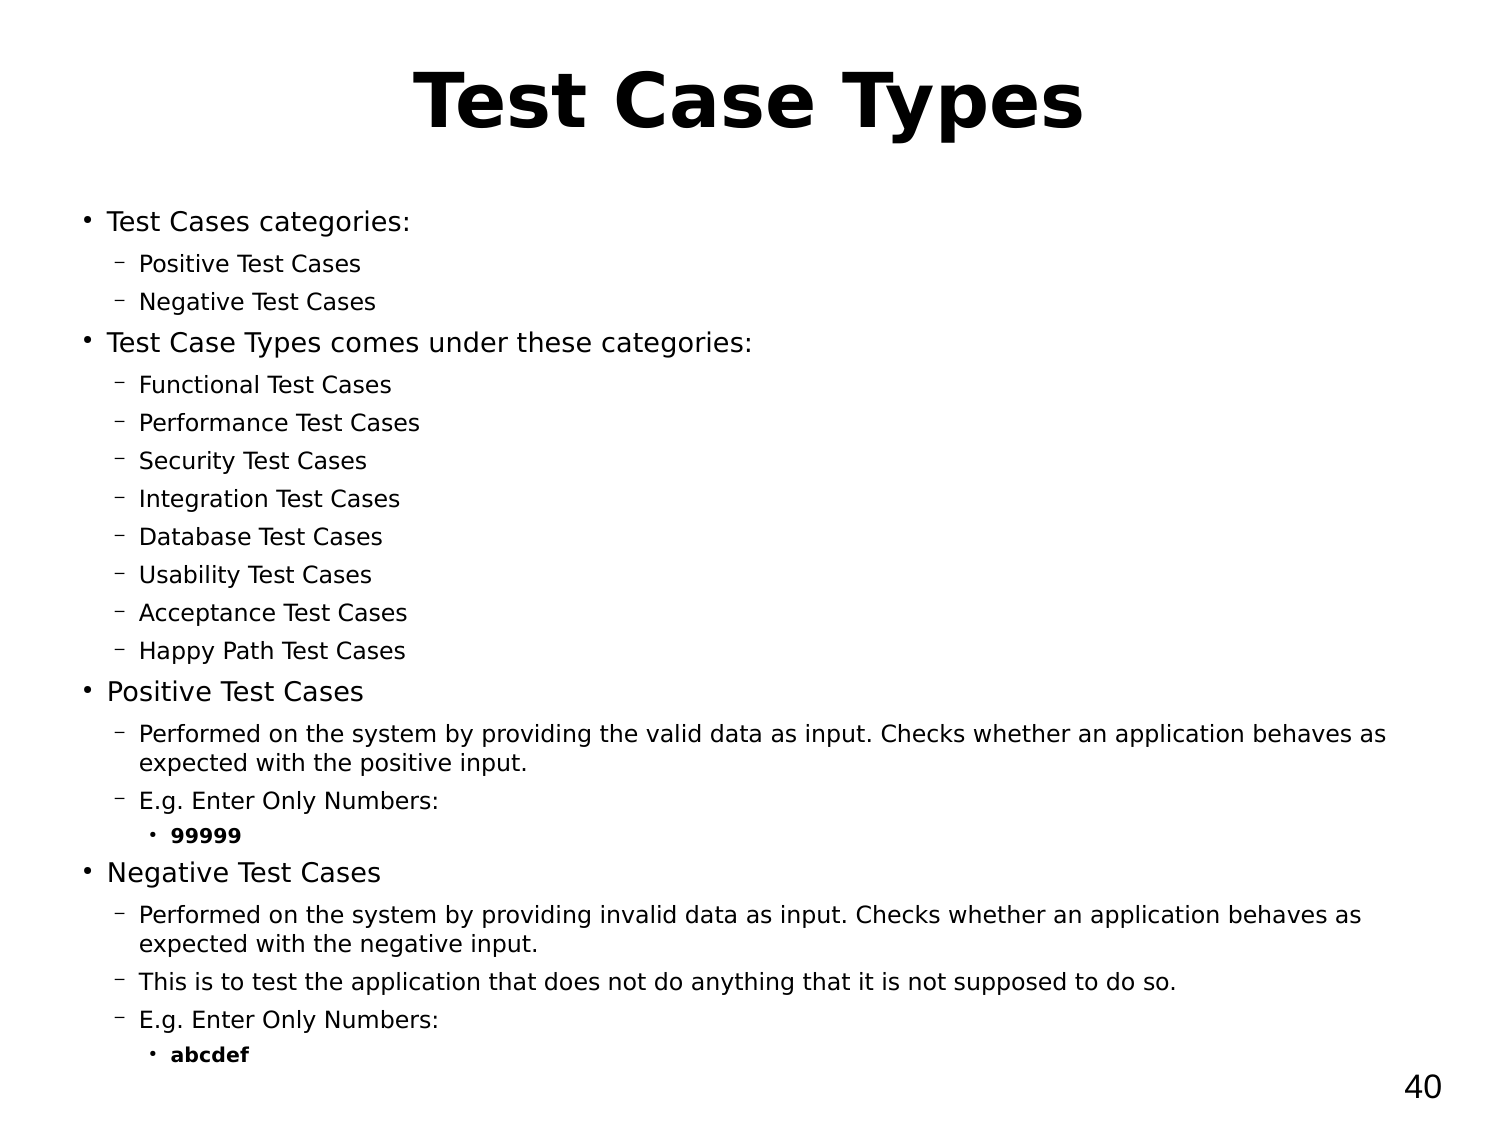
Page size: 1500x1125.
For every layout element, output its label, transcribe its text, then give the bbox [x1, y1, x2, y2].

title Test Case Types [75, 44, 1425, 177]
list Test Cases categories: Positive Test Cases Negative Test Cases Test Case Types comes under these categories: Functional Test Cases Performance Test Cases Security Test Cases Integration Test Cases Database Test Cases Usability Test Cases Acceptance Test Cases Happy Path Test Cases Positive Test Cases Performed on the system by providing the valid data as input. Checks whether an application behaves as expected with the positive input. E.g. Enter Only Numbers: 99999 Negative Test Cases Performed on the system by providing invalid data as input. Checks whether an application behaves as expected with the negative input. This is to test the application that does not do anything that it is not supposed to do so. E.g. Enter Only Numbers: abcdef [75, 204, 1395, 1075]
